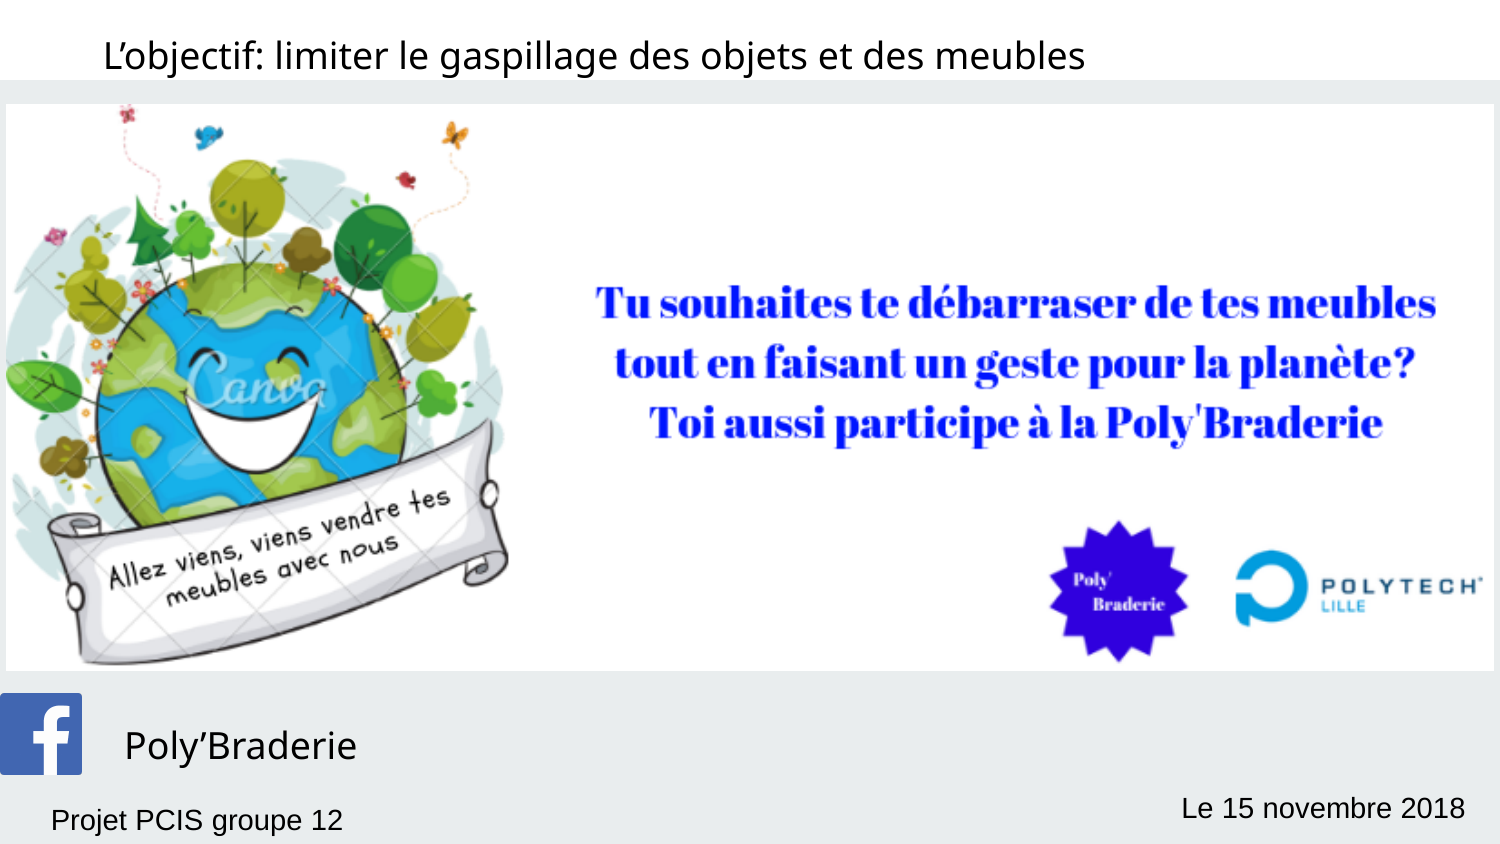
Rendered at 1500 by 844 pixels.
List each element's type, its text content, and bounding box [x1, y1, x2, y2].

picture [6, 104, 1494, 671]
picture [0, 693, 82, 775]
text_box L’objectif: limiter le gaspillage des objets et des meubles [87, 17, 1250, 99]
text_box Poly’Braderie [109, 707, 541, 761]
text_box Le 15 novembre 2018 [1166, 774, 1487, 829]
text_box Projet PCIS groupe 12 [35, 786, 529, 829]
